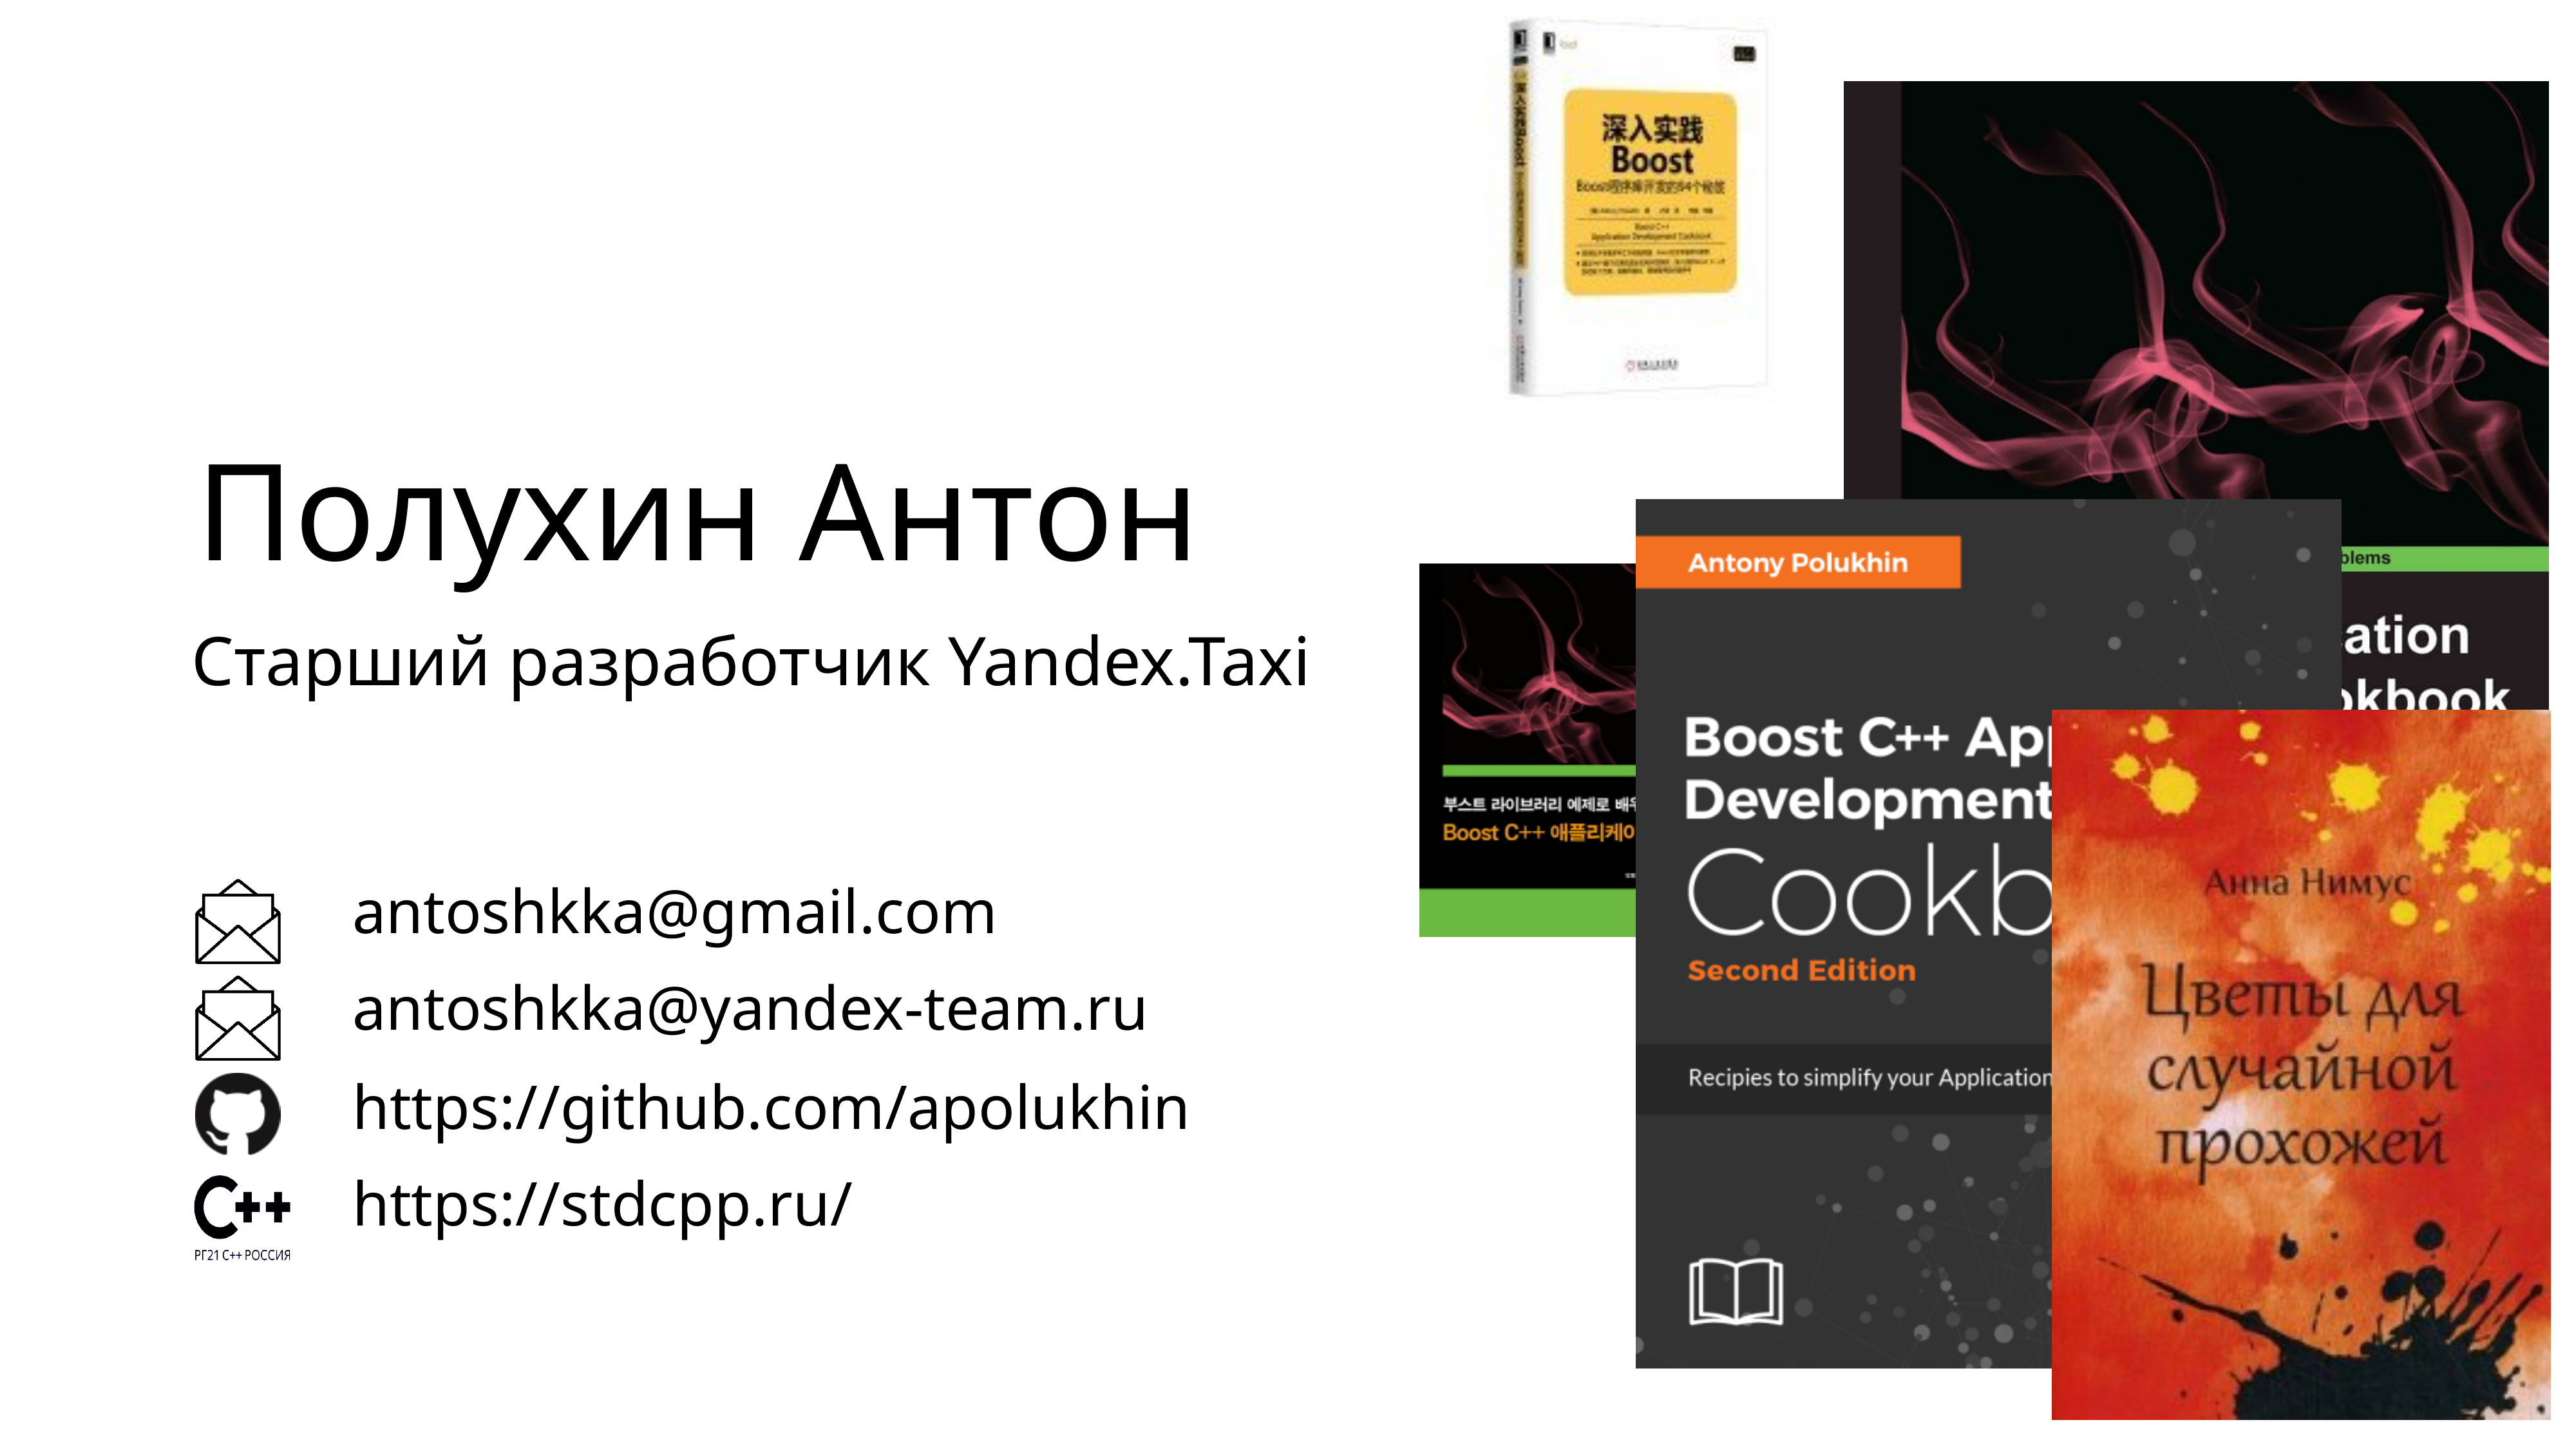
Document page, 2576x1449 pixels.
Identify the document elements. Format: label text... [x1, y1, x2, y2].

picture [1447, 16, 1832, 402]
picture [172, 1073, 312, 1287]
list https://stdcpp.ru/ [343, 1173, 1388, 1240]
picture [1419, 81, 2551, 1421]
picture [195, 878, 281, 964]
list antoshkka@yandex-team.ru [343, 980, 1388, 1042]
list https://github.com/apolukhin [343, 1077, 1388, 1144]
list Старший разработчик Yandex.Taxi [190, 618, 1824, 788]
list antoshkka@gmail.com [343, 881, 1388, 948]
title Полухин Антон [187, 440, 1824, 619]
picture [195, 975, 281, 1061]
